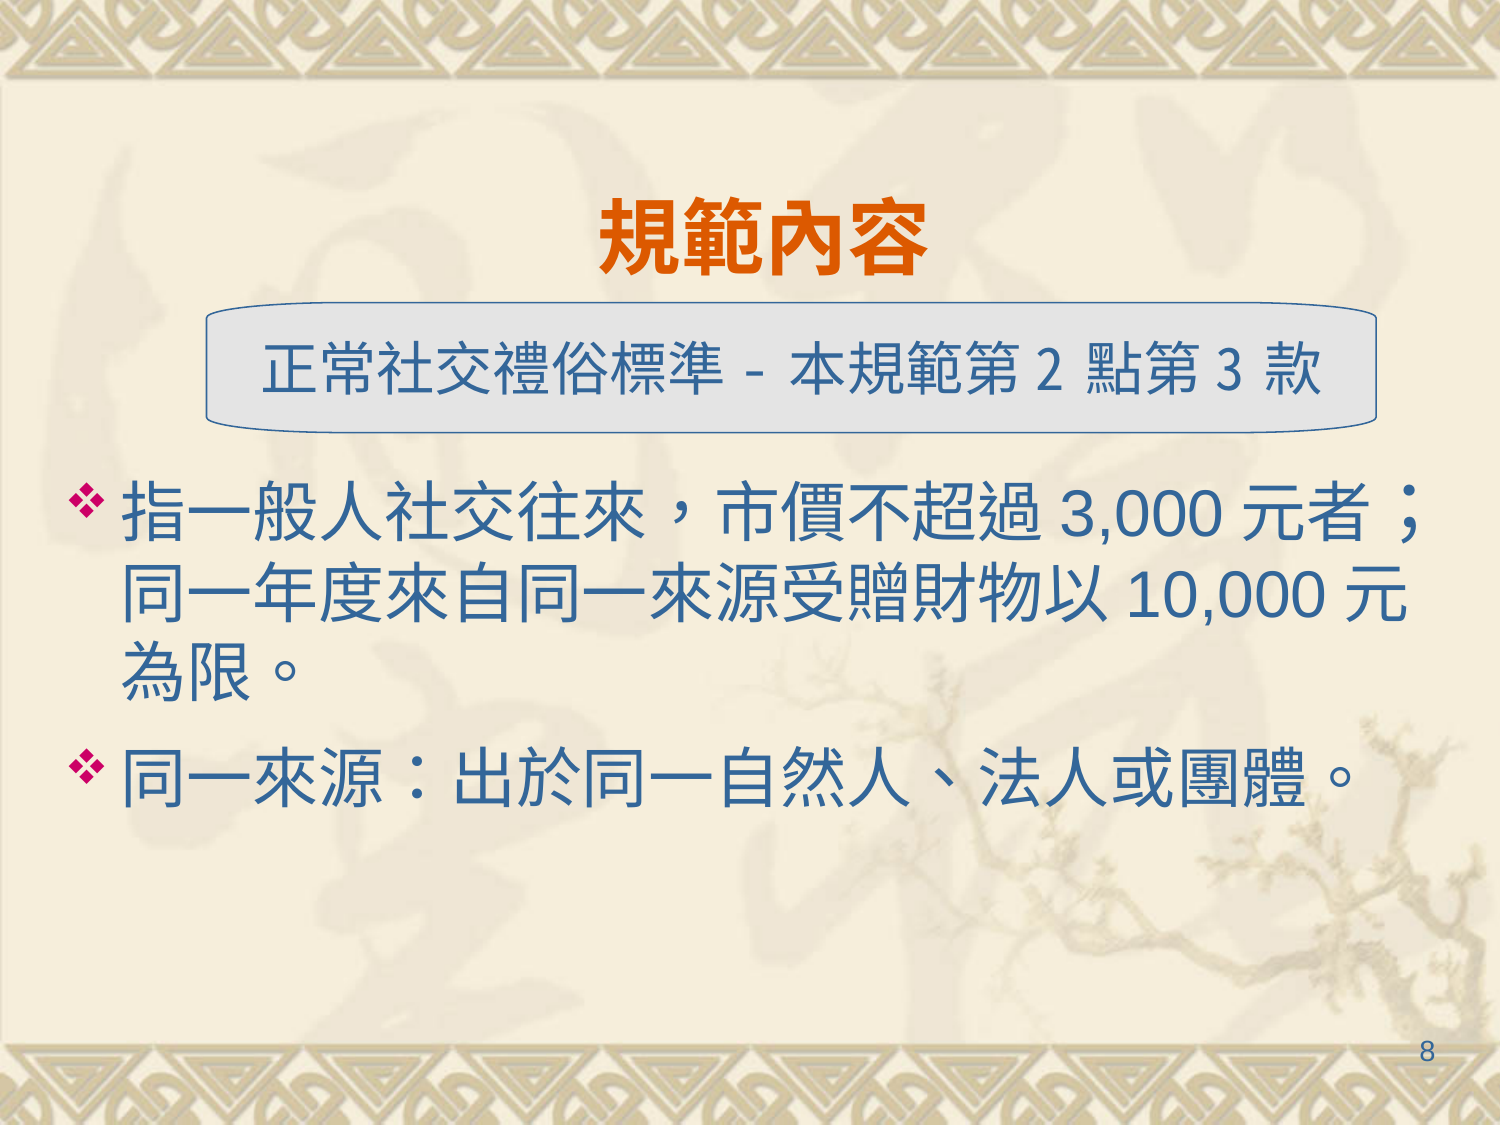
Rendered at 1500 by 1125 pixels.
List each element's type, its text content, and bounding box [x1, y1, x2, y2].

text_box 正常社交禮俗標準-本規範第2點第3款 [206, 302, 1377, 433]
list 指一般人社交往來，市價不超過3,000元者；同一年度來自同一來源受贈財物以10,000元為限。 同一來源：出於同一自然人、法人或團體。 [49, 454, 1451, 937]
text_box <編號> [1074, 1024, 1451, 1103]
picture [0, 0, 1500, 1125]
title 規範內容 [466, 184, 1062, 287]
